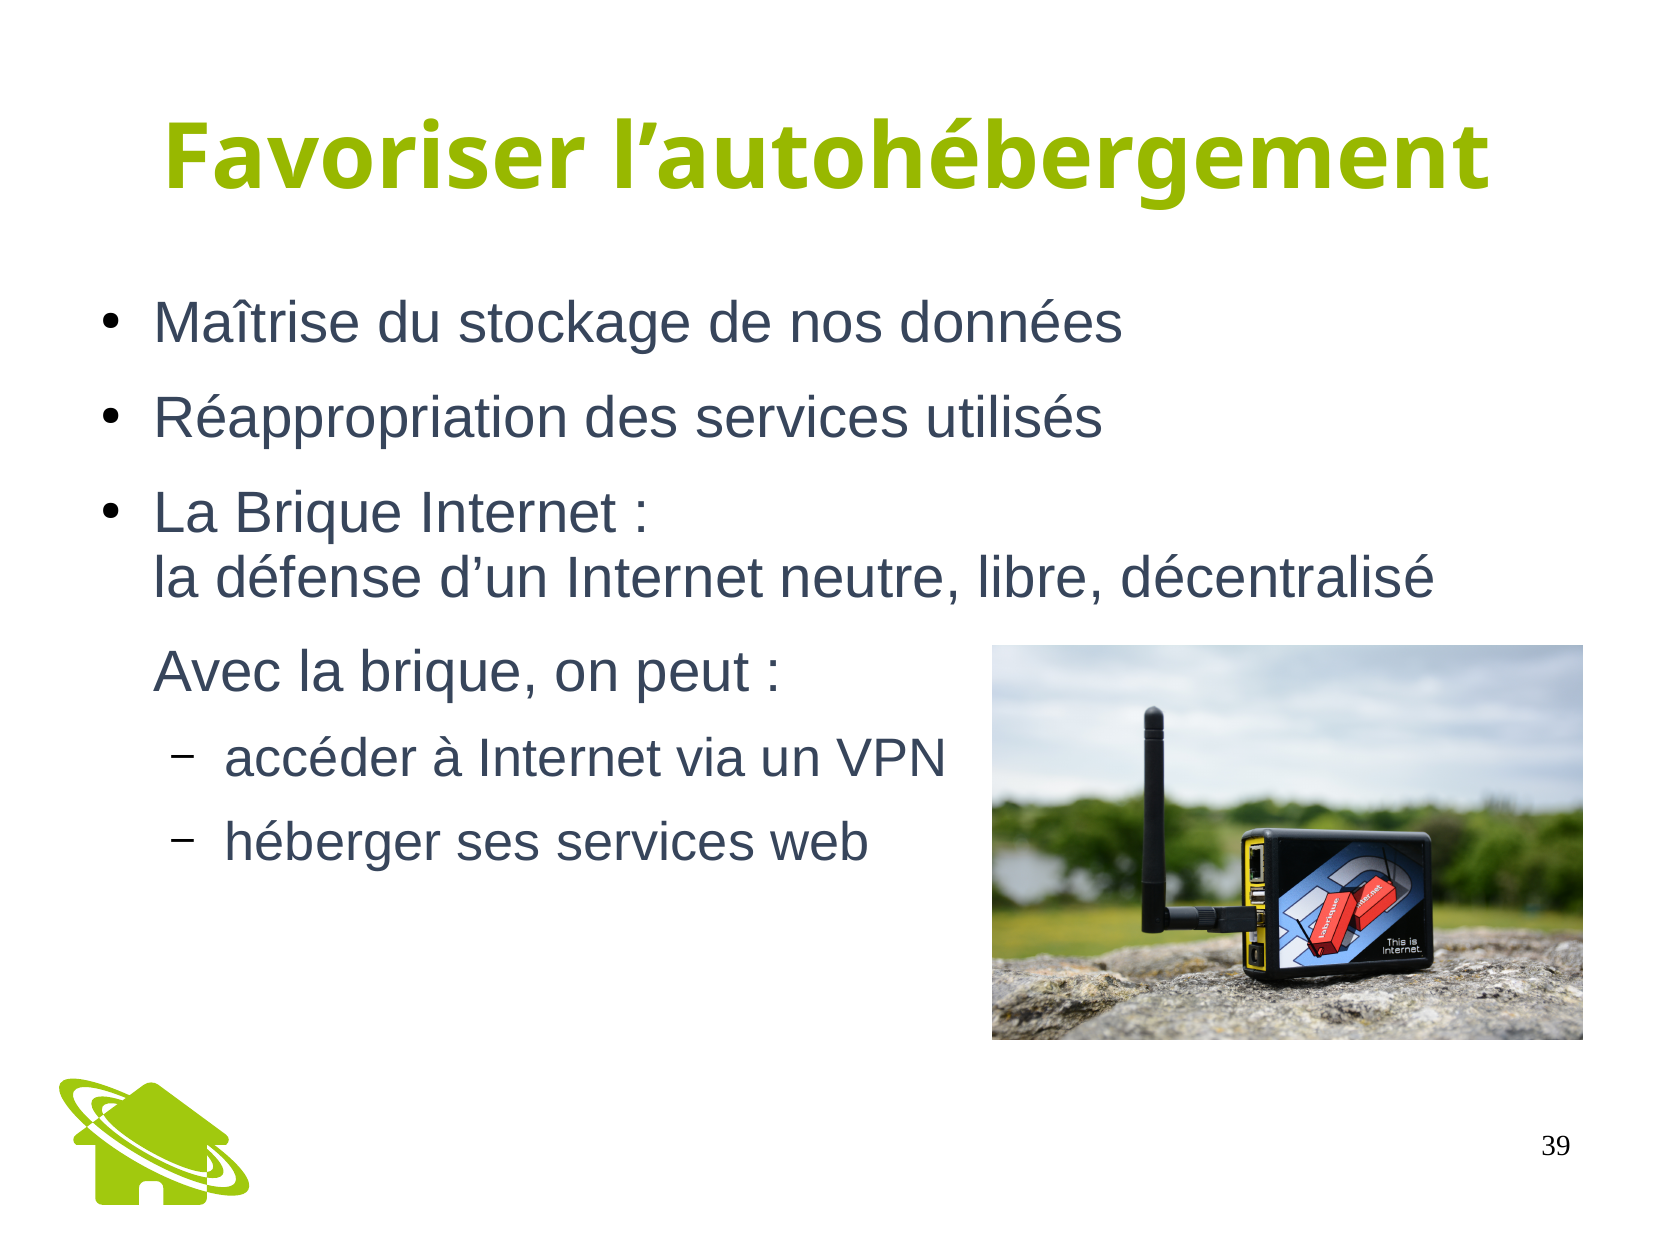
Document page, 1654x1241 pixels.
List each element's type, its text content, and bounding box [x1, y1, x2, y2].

list Maîtrise du stockage de nos données Réappropriation des services utilisés La Brique Internet : la défense d’un Internet neutre, libre, décentralisé Avec la brique, on peut : accéder à Internet via un VPN héberger ses services web [82, 290, 1571, 1010]
picture [992, 645, 1583, 1040]
title Favoriser l’autohébergement [82, 49, 1571, 257]
